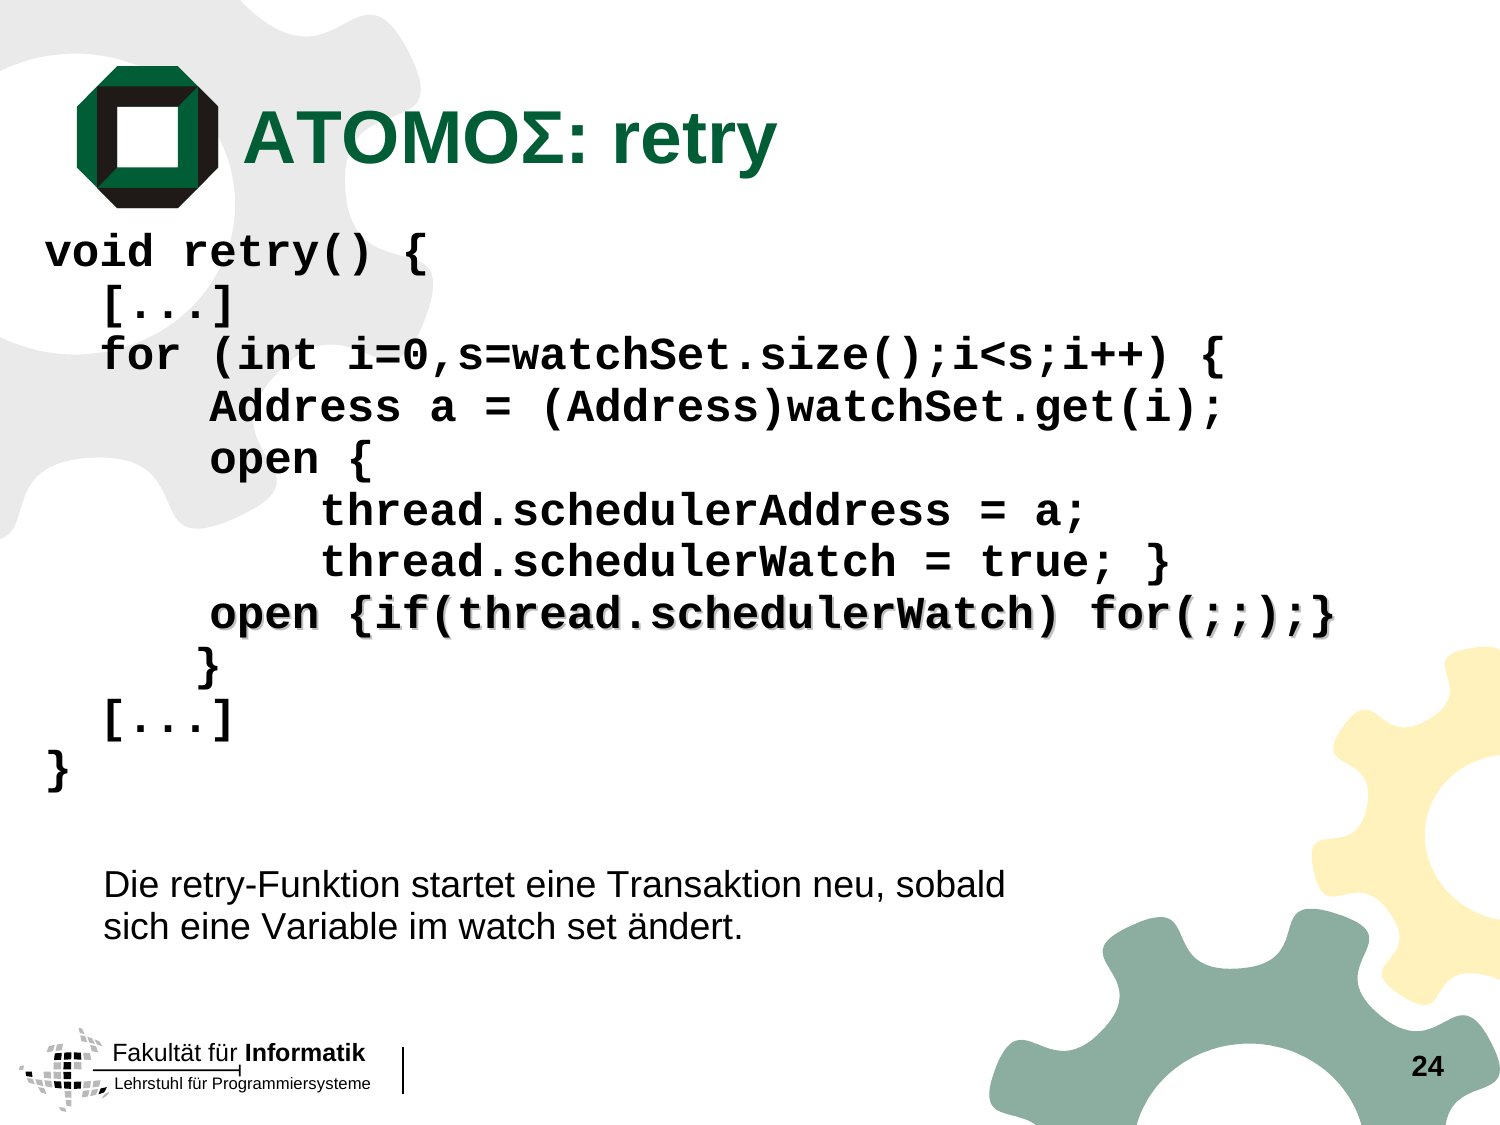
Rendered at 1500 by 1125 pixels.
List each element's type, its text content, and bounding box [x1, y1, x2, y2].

title ATOMOΣ: retry [242, 19, 1425, 221]
text_box Die retry-Funktion startet eine Transaktion neu, sobald sich eine Variable im watch set ändert. [88, 856, 1093, 956]
text_box void retry() { [...] for (int i=0,s=watchSet.size();i<s;i++) { Address a = (Address)watchSet.get(i); open { thread.schedulerAddress = a; thread.schedulerWatch = true; } open {if(thread.schedulerWatch) for(;;);} } [...] } [29, 221, 1477, 901]
